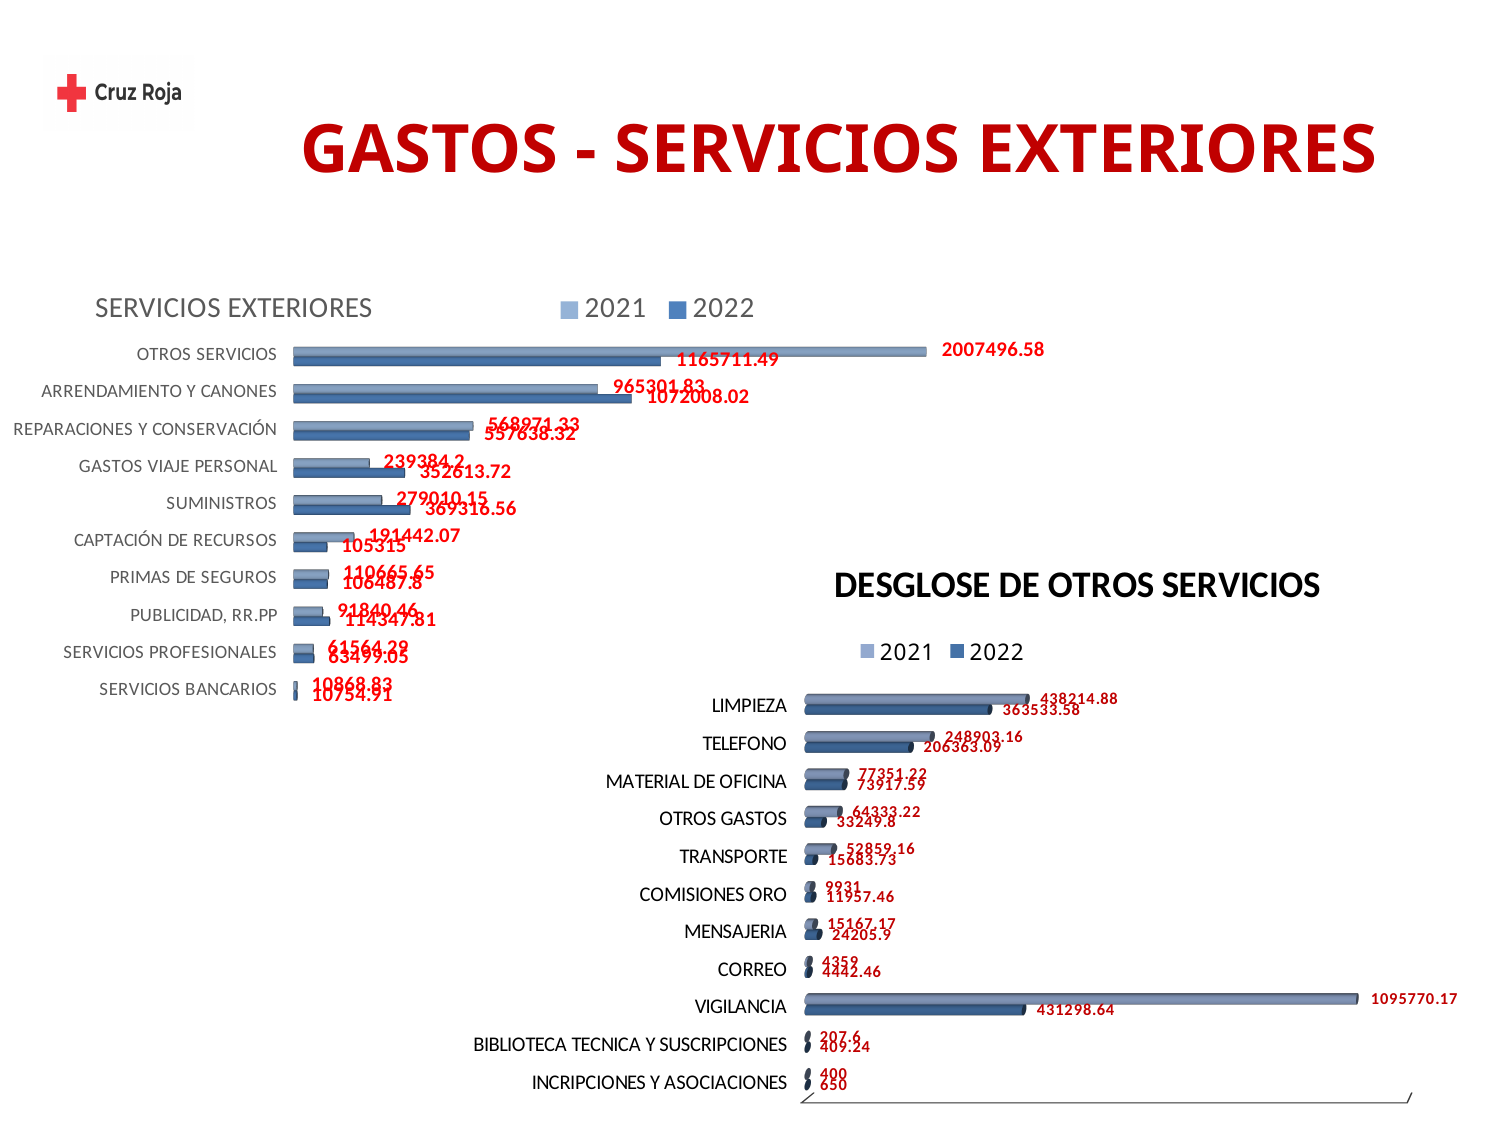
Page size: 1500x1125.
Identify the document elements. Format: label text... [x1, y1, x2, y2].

chart [0, 219, 1459, 1115]
text_box GASTOS - SERVICIOS EXTERIORES [242, 98, 1437, 275]
